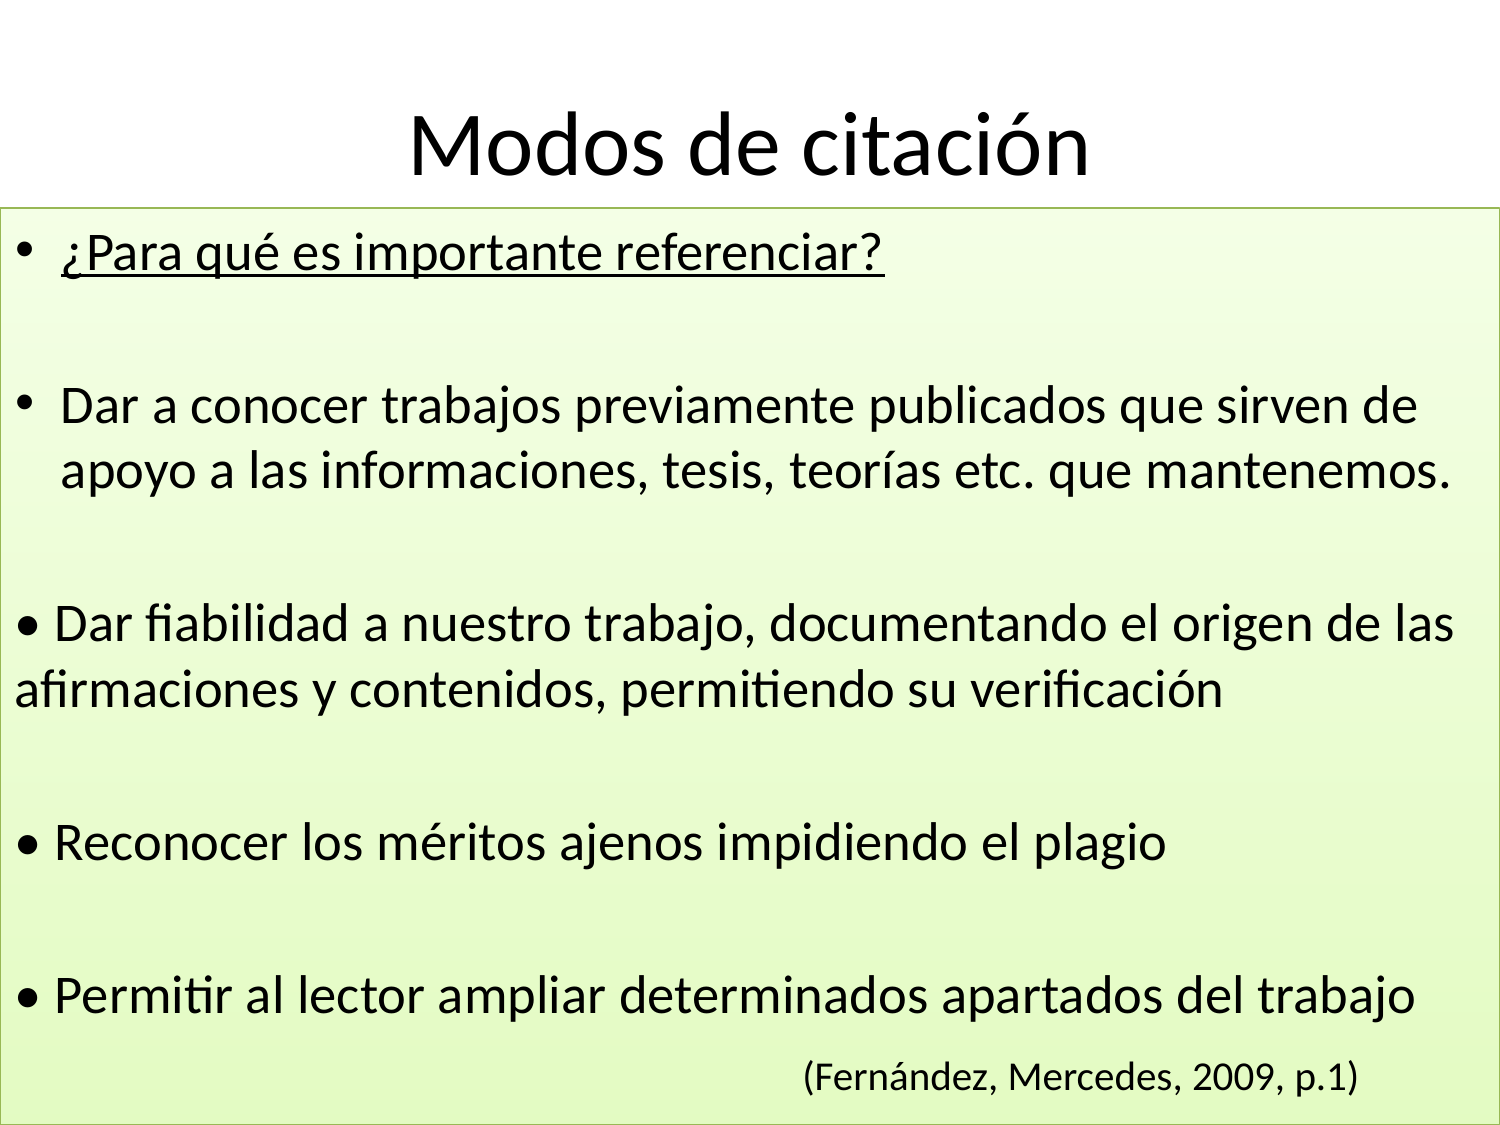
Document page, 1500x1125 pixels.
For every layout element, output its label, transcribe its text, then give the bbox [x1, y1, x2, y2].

text_box Modos de citación [75, 45, 1425, 208]
text_box ¿Para qué es importante referenciar? Dar a conocer trabajos previamente publicados que sirven de apoyo a las informaciones, tesis, teorías etc. que mantenemos. • Dar fiabilidad a nuestro trabajo, documentando el origen de las afirmaciones y contenidos, permitiendo su verificación • Reconocer los méritos ajenos impidiendo el plagio • Permitir al lector ampliar determinados apartados del trabajo (Fernández, Mercedes, 2009, p.1) [0, 208, 1500, 1125]
